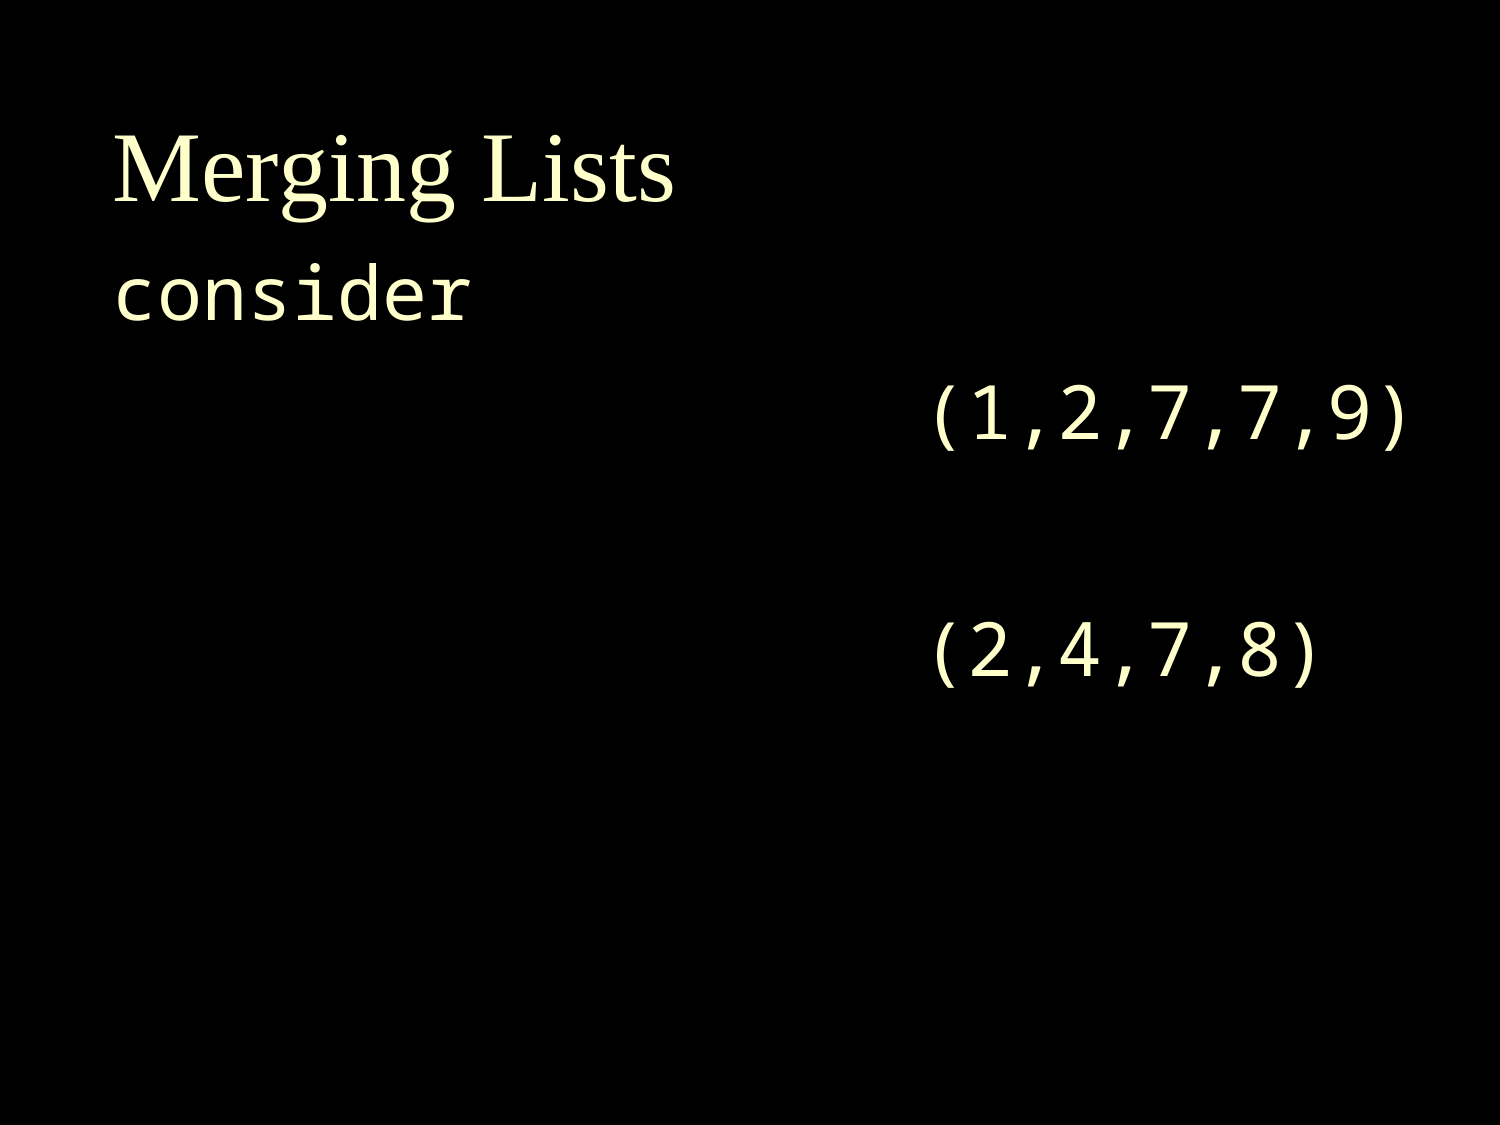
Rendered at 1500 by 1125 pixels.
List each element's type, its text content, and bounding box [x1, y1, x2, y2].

list Merging Lists consider (1,2,7,7,9) (2,4,7,8) [112, 112, 1426, 1011]
